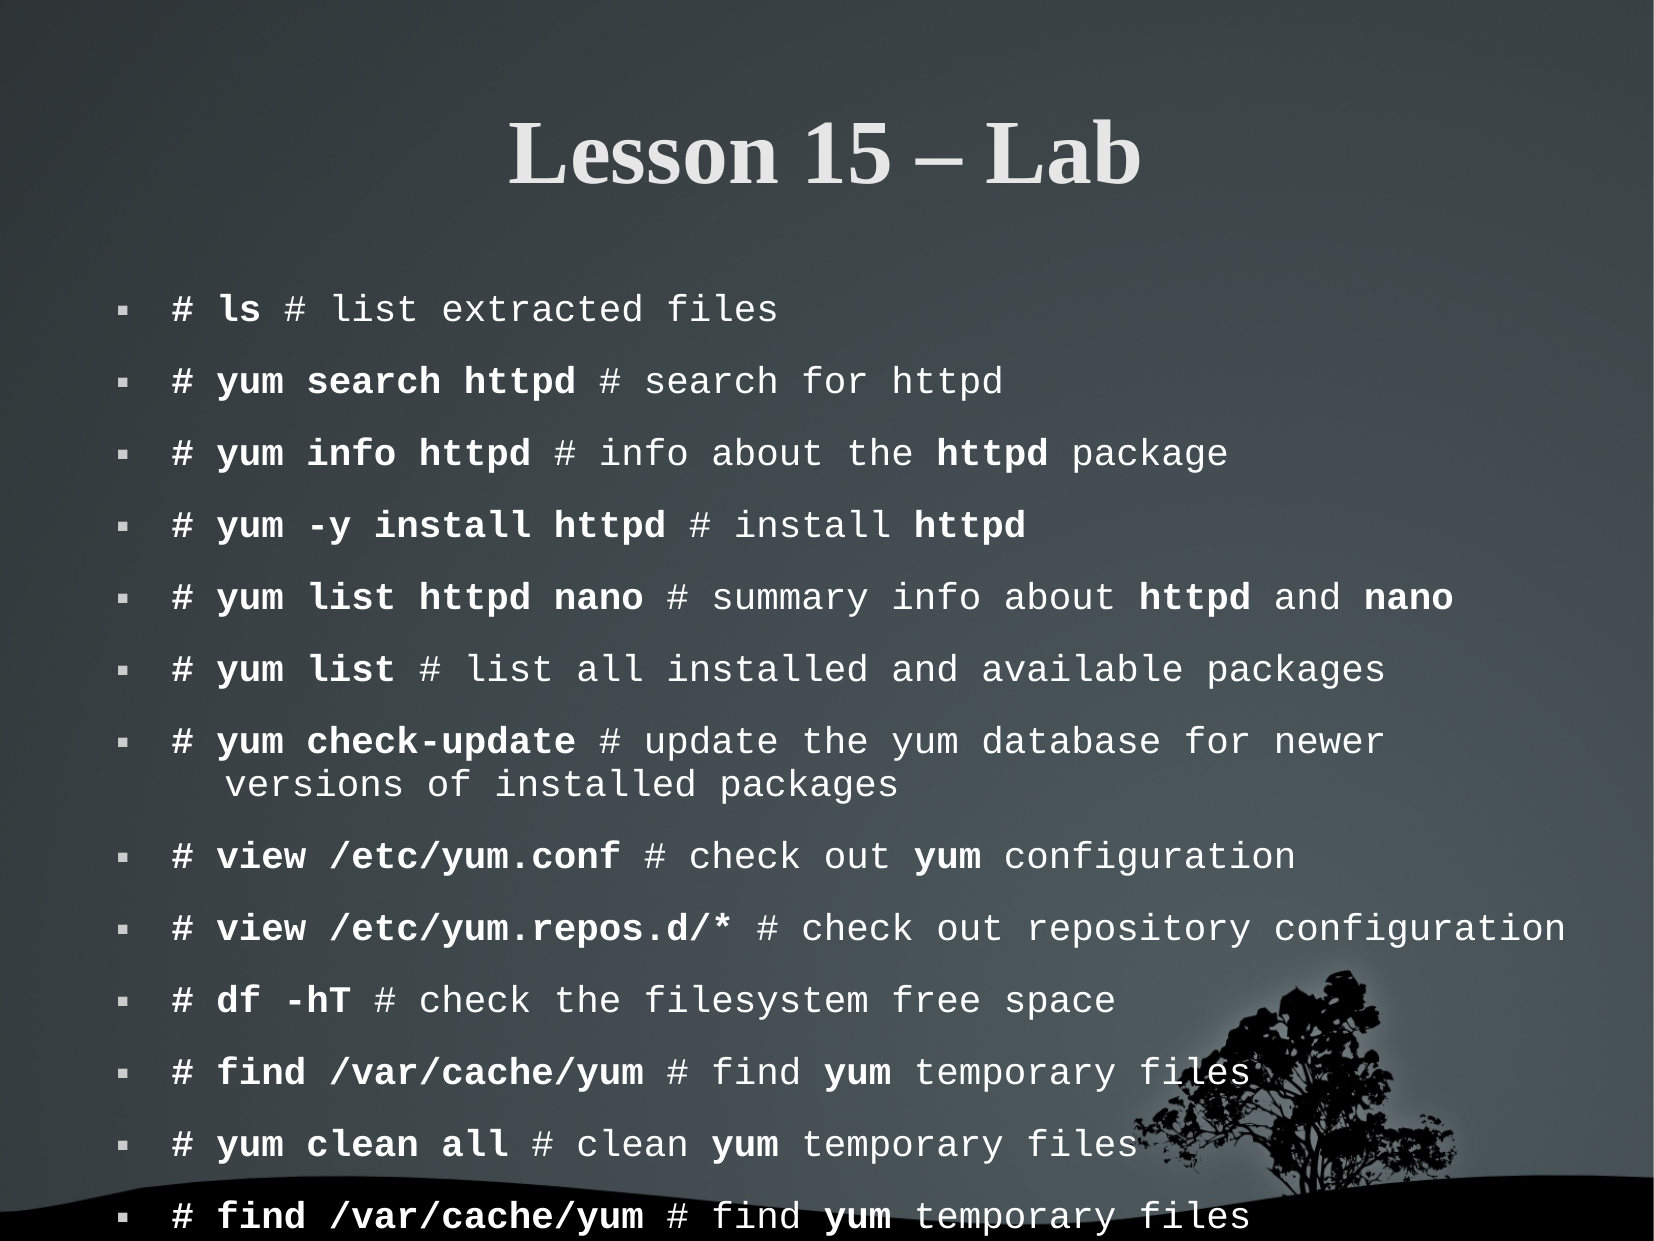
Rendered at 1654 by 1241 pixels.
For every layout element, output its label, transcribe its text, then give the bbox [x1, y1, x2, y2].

title Lesson 15 – Lab [82, 49, 1571, 257]
list # ls # list extracted files # yum search httpd # search for httpd # yum info httpd # info about the httpd package # yum -y install httpd # install httpd # yum list httpd nano # summary info about httpd and nano # yum list # list all installed and available packages # yum check-update # update the yum database for newer versions of installed packages # view /etc/yum.conf # check out yum configuration # view /etc/yum.repos.d/* # check out repository configuration # df -hT # check the filesystem free space # find /var/cache/yum # find yum temporary files # yum clean all # clean yum temporary files # find /var/cache/yum # find yum temporary files # df -hT # check the filesystem free space again # yum update # answer n [82, 290, 1571, 1206]
picture [0, 0, 1654, 1241]
